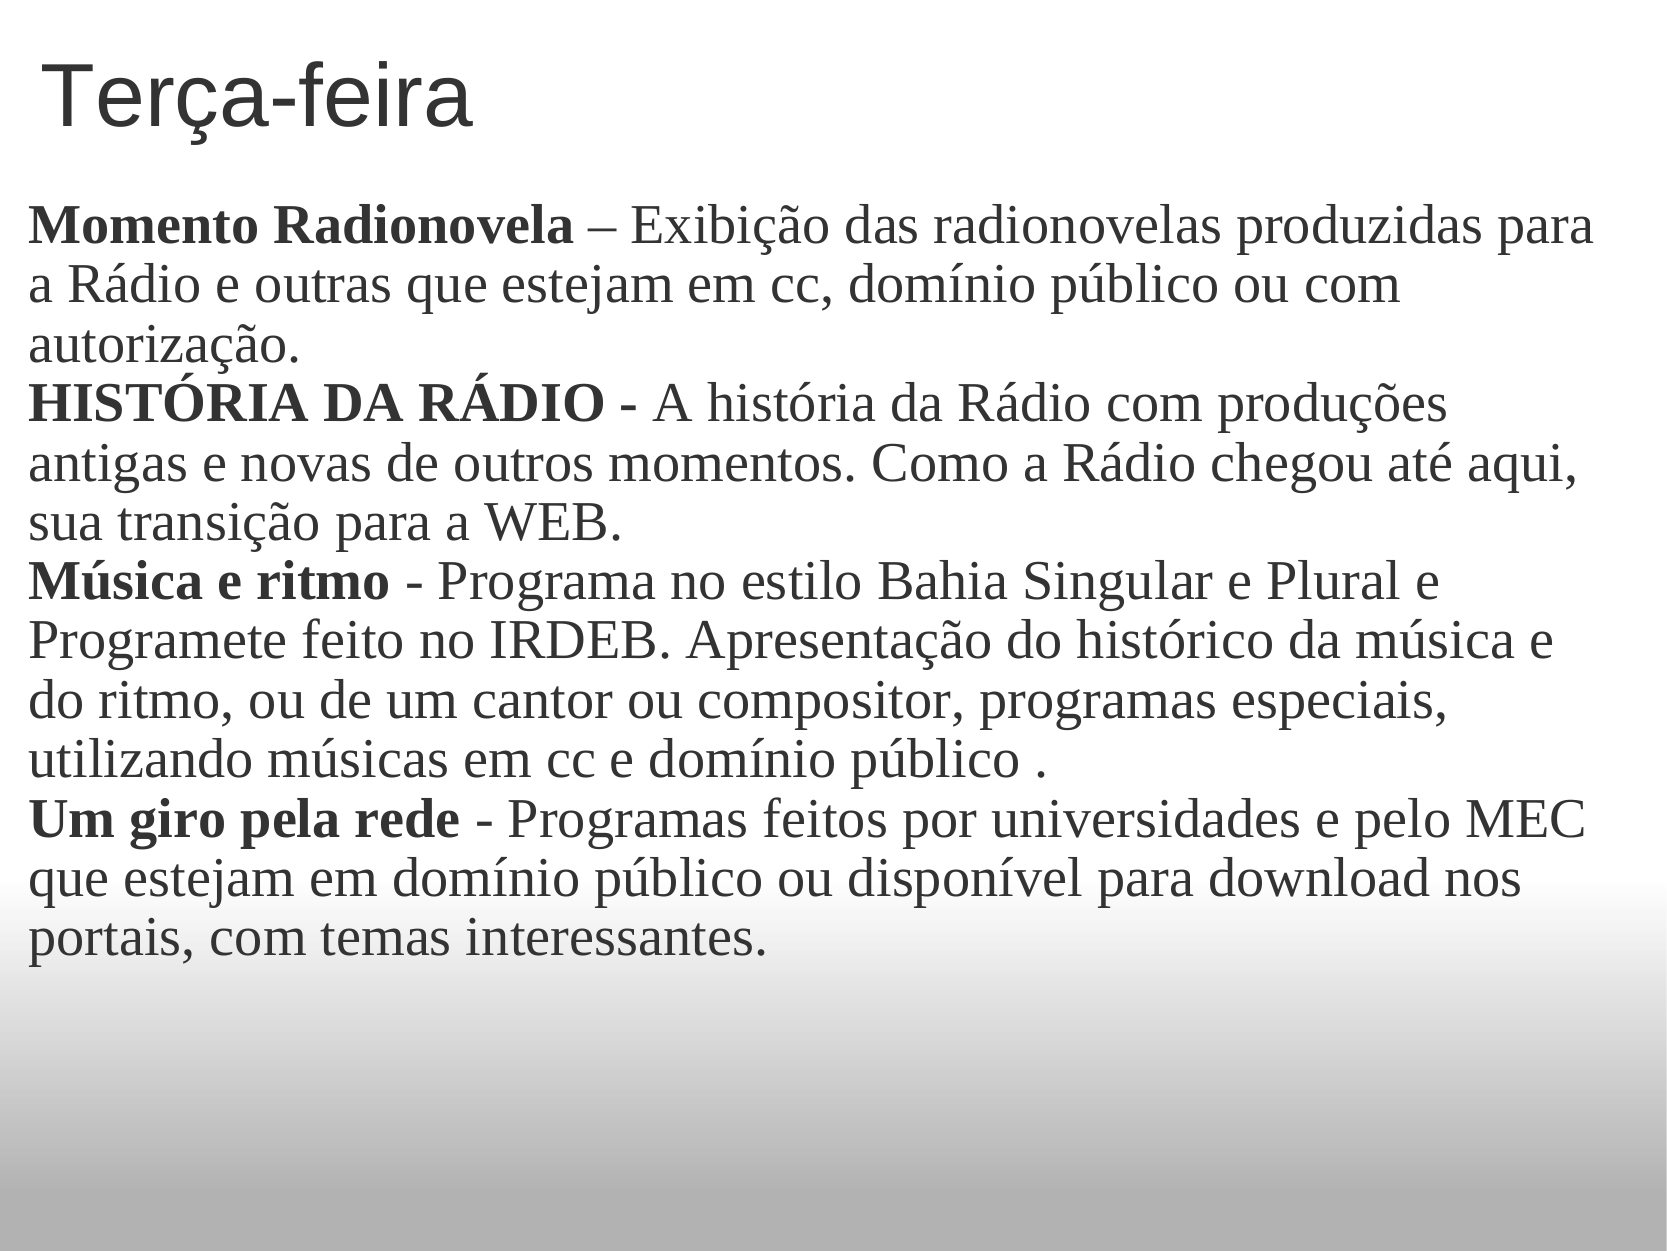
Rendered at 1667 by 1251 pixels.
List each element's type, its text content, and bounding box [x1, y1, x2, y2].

list Momento Radionovela – Exibição das radionovelas produzidas para a Rádio e outras que estejam em cc, domínio público ou com autorização. HISTÓRIA DA RÁDIO - A história da Rádio com produções antigas e novas de outros momentos. Como a Rádio chegou até aqui, sua transição para a WEB. Música e ritmo - Programa no estilo Bahia Singular e Plural e Programete feito no IRDEB. Apresentação do histórico da música e do ritmo, ou de um cantor ou compositor, programas especiais, utilizando músicas em cc e domínio público . Um giro pela rede - Programas feitos por universidades e pelo MEC que estejam em domínio público ou disponível para download nos portais, com temas interessantes. [28, 196, 1613, 1158]
title Terça-feira [40, 50, 1627, 201]
picture [0, 0, 1667, 1251]
